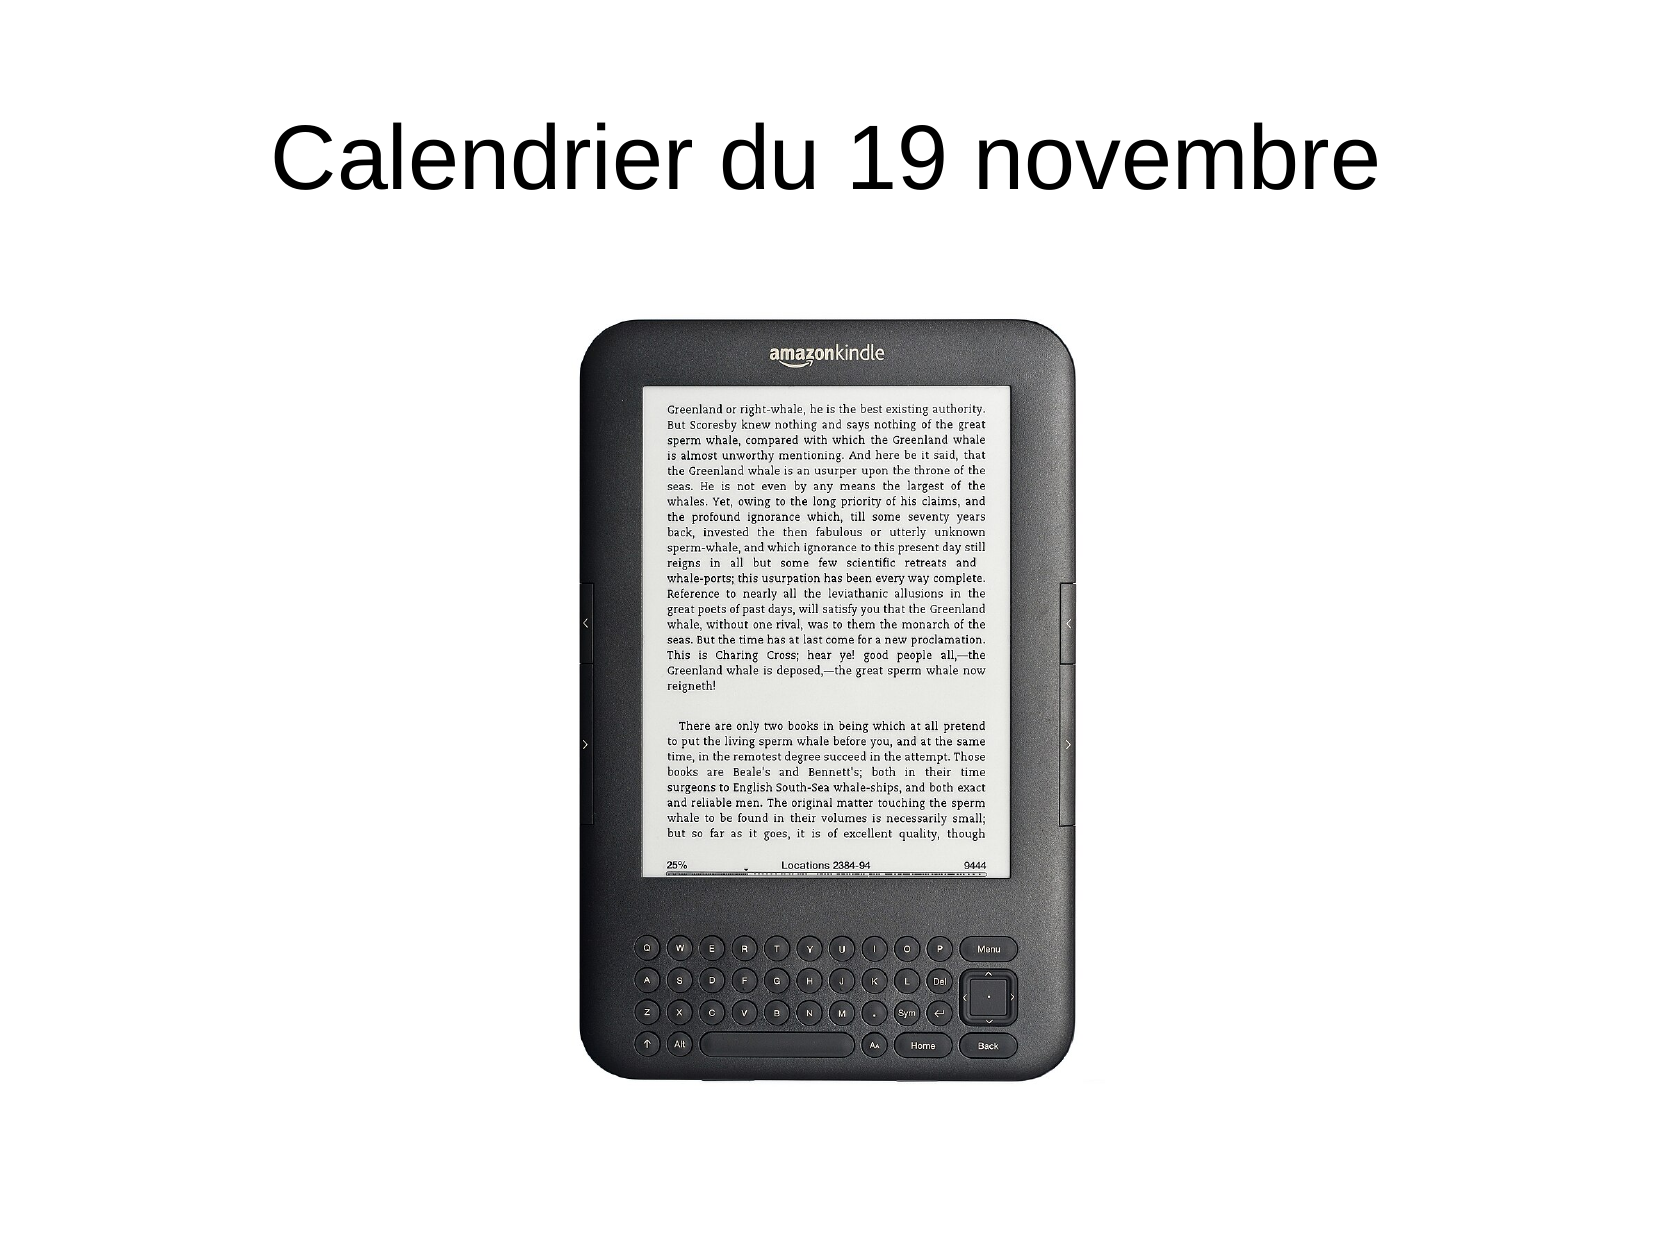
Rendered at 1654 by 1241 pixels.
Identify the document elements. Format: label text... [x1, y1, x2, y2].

picture [549, 290, 1105, 1109]
title Calendrier du 19 novembre [82, 49, 1571, 257]
